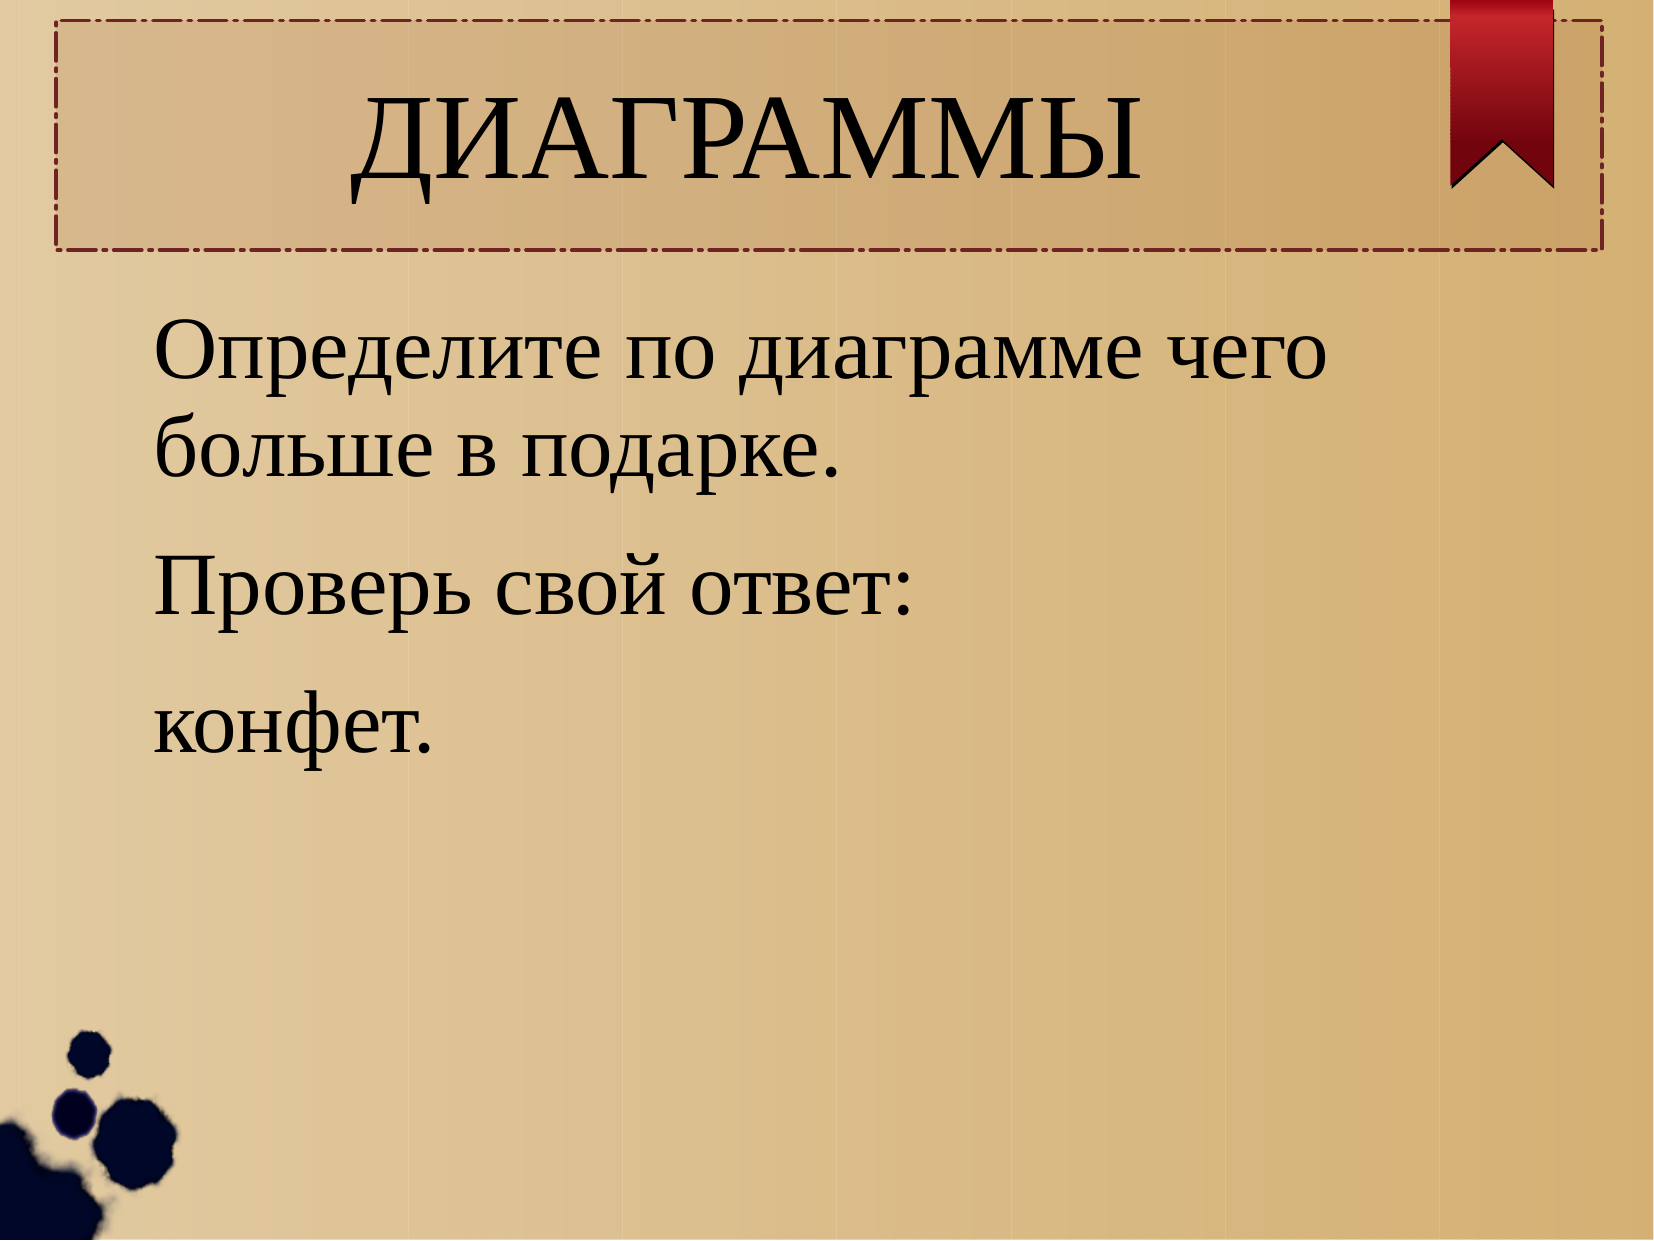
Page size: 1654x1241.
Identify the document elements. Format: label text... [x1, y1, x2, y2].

title ДИАГРАММЫ [82, 47, 1412, 229]
list Определите по диаграмме чего больше в подарке. Проверь свой ответ: конфет. [82, 299, 1571, 1019]
